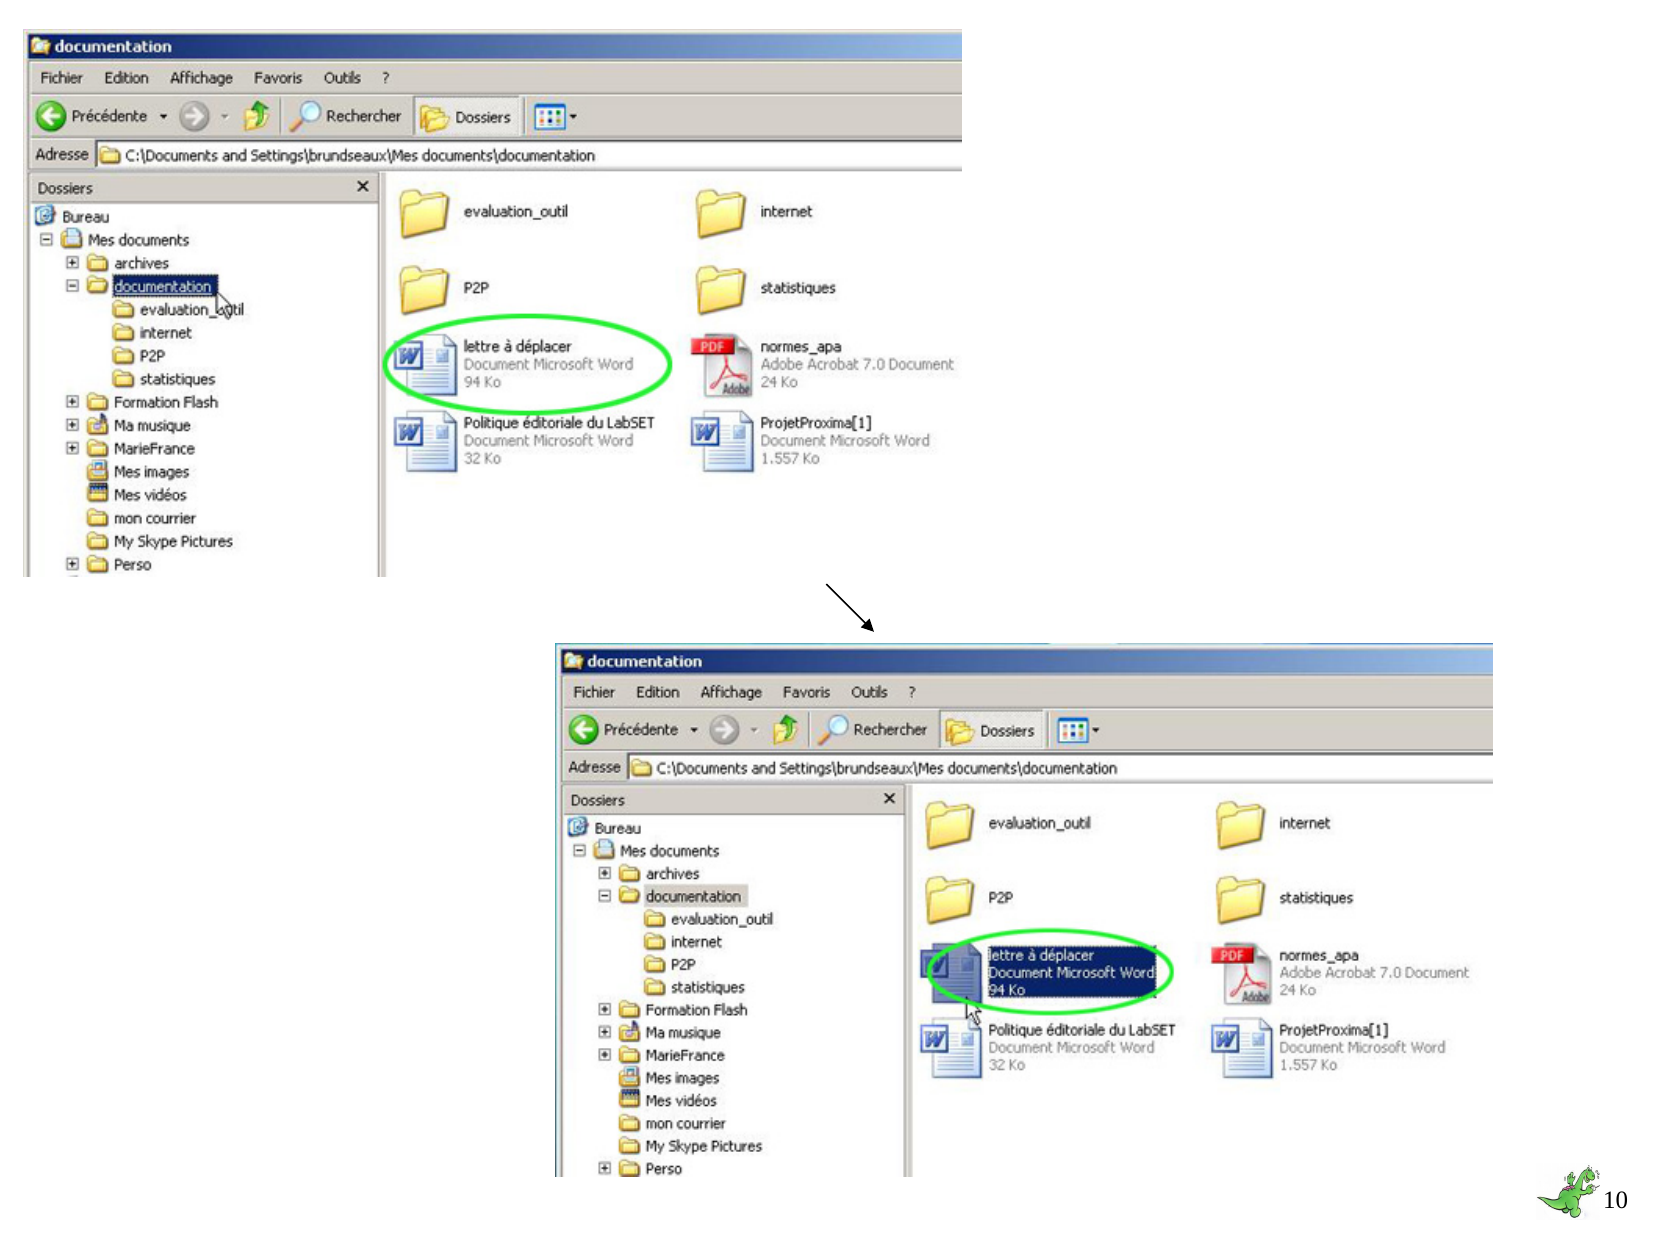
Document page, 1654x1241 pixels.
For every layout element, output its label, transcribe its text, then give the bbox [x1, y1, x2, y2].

picture [555, 643, 1493, 1177]
picture [23, 29, 962, 577]
text_box 10 [1603, 1186, 1632, 1214]
picture [1536, 1163, 1600, 1220]
